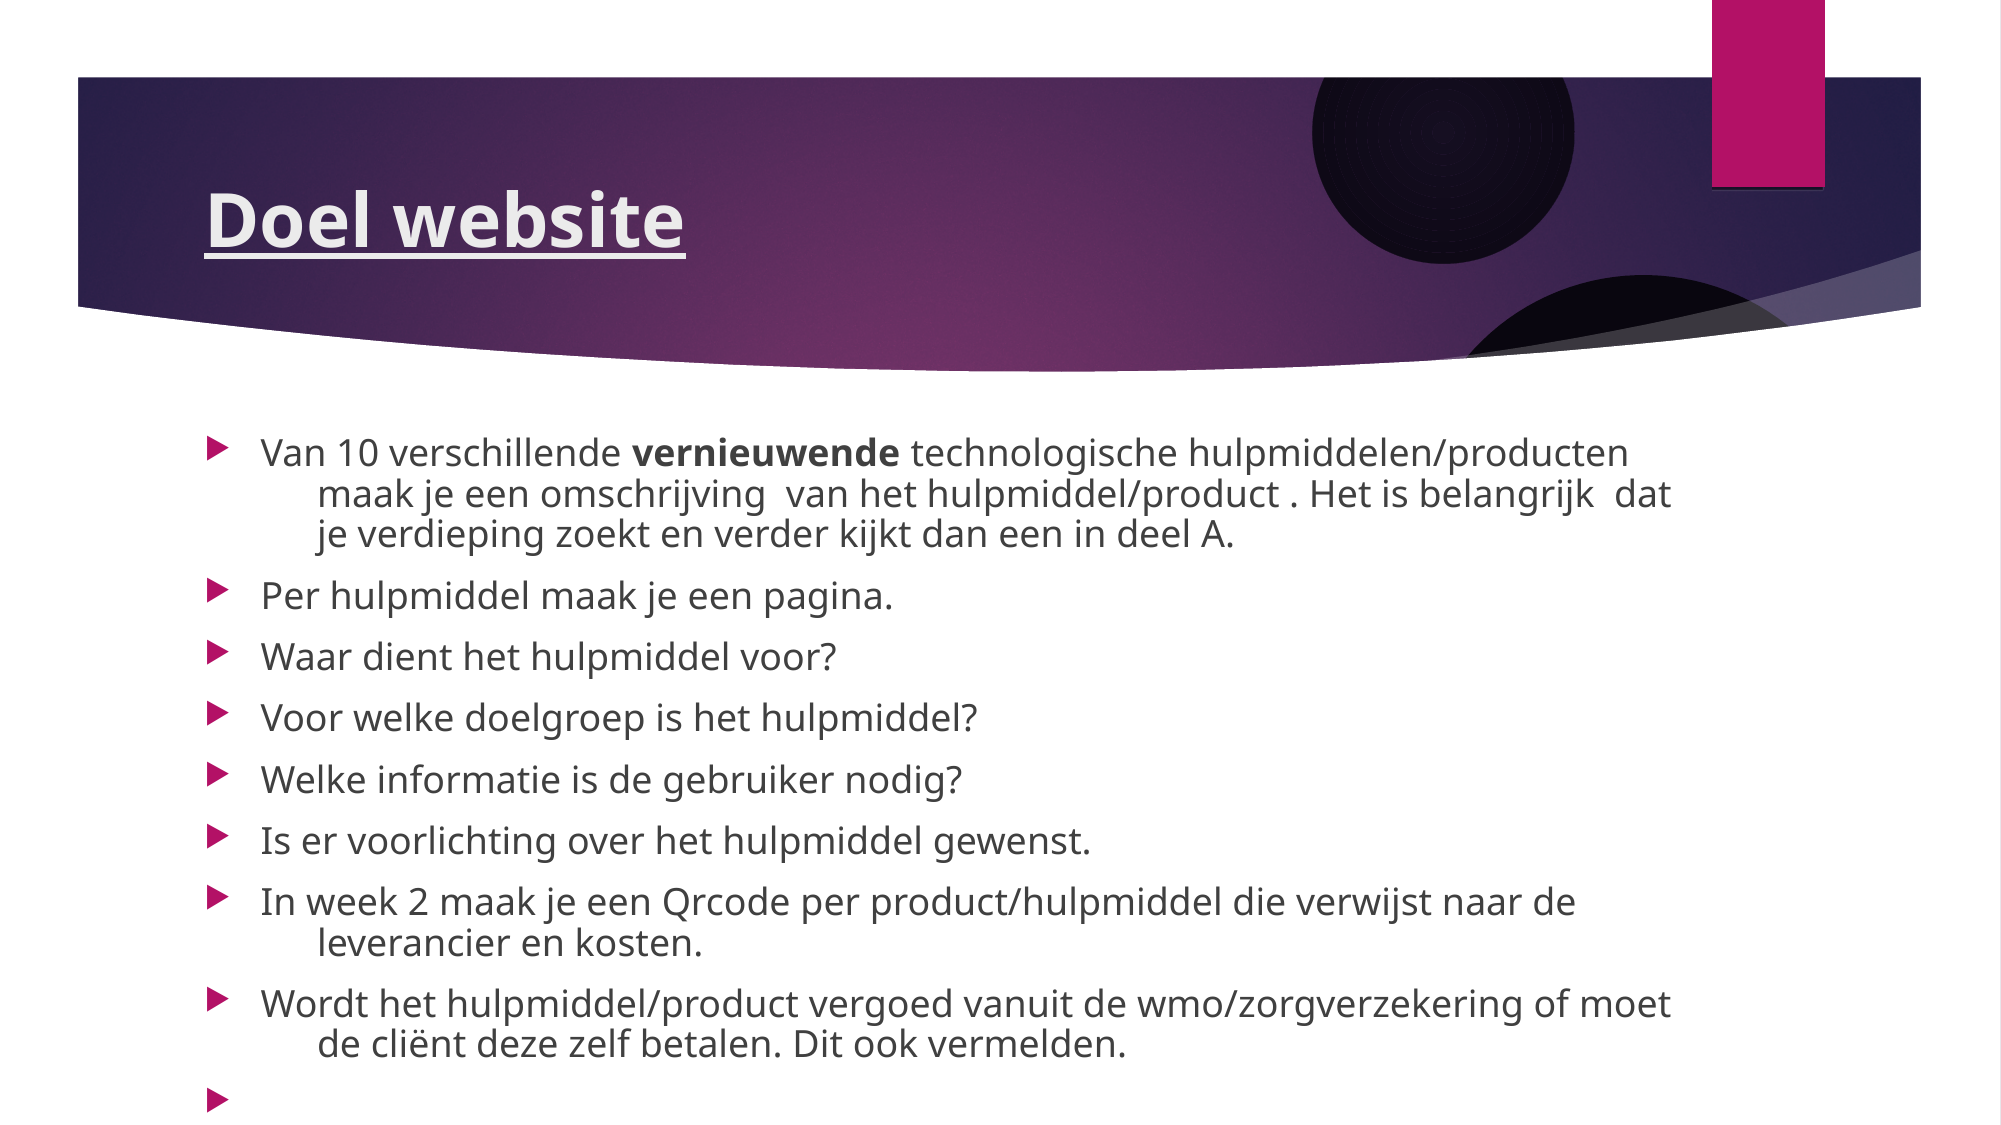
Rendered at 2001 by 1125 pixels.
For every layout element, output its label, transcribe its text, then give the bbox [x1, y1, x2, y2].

list Van 10 verschillende vernieuwende technologische hulpmiddelen/producten maak je een omschrijving van het hulpmiddel/product . Het is belangrijk dat je verdieping zoekt en verder kijkt dan een in deel A. Per hulpmiddel maak je een pagina. Waar dient het hulpmiddel voor? Voor welke doelgroep is het hulpmiddel? Welke informatie is de gebruiker nodig? Is er voorlichting over het hulpmiddel gewenst. In week 2 maak je een Qrcode per product/hulpmiddel die verwijst naar de leverancier en kosten. Wordt het hulpmiddel/product vergoed vanuit de wmo/zorgverzekering of moet de cliënt deze zelf betalen. Dit ook vermelden. [189, 427, 1709, 1081]
title Doel website [189, 159, 1627, 276]
